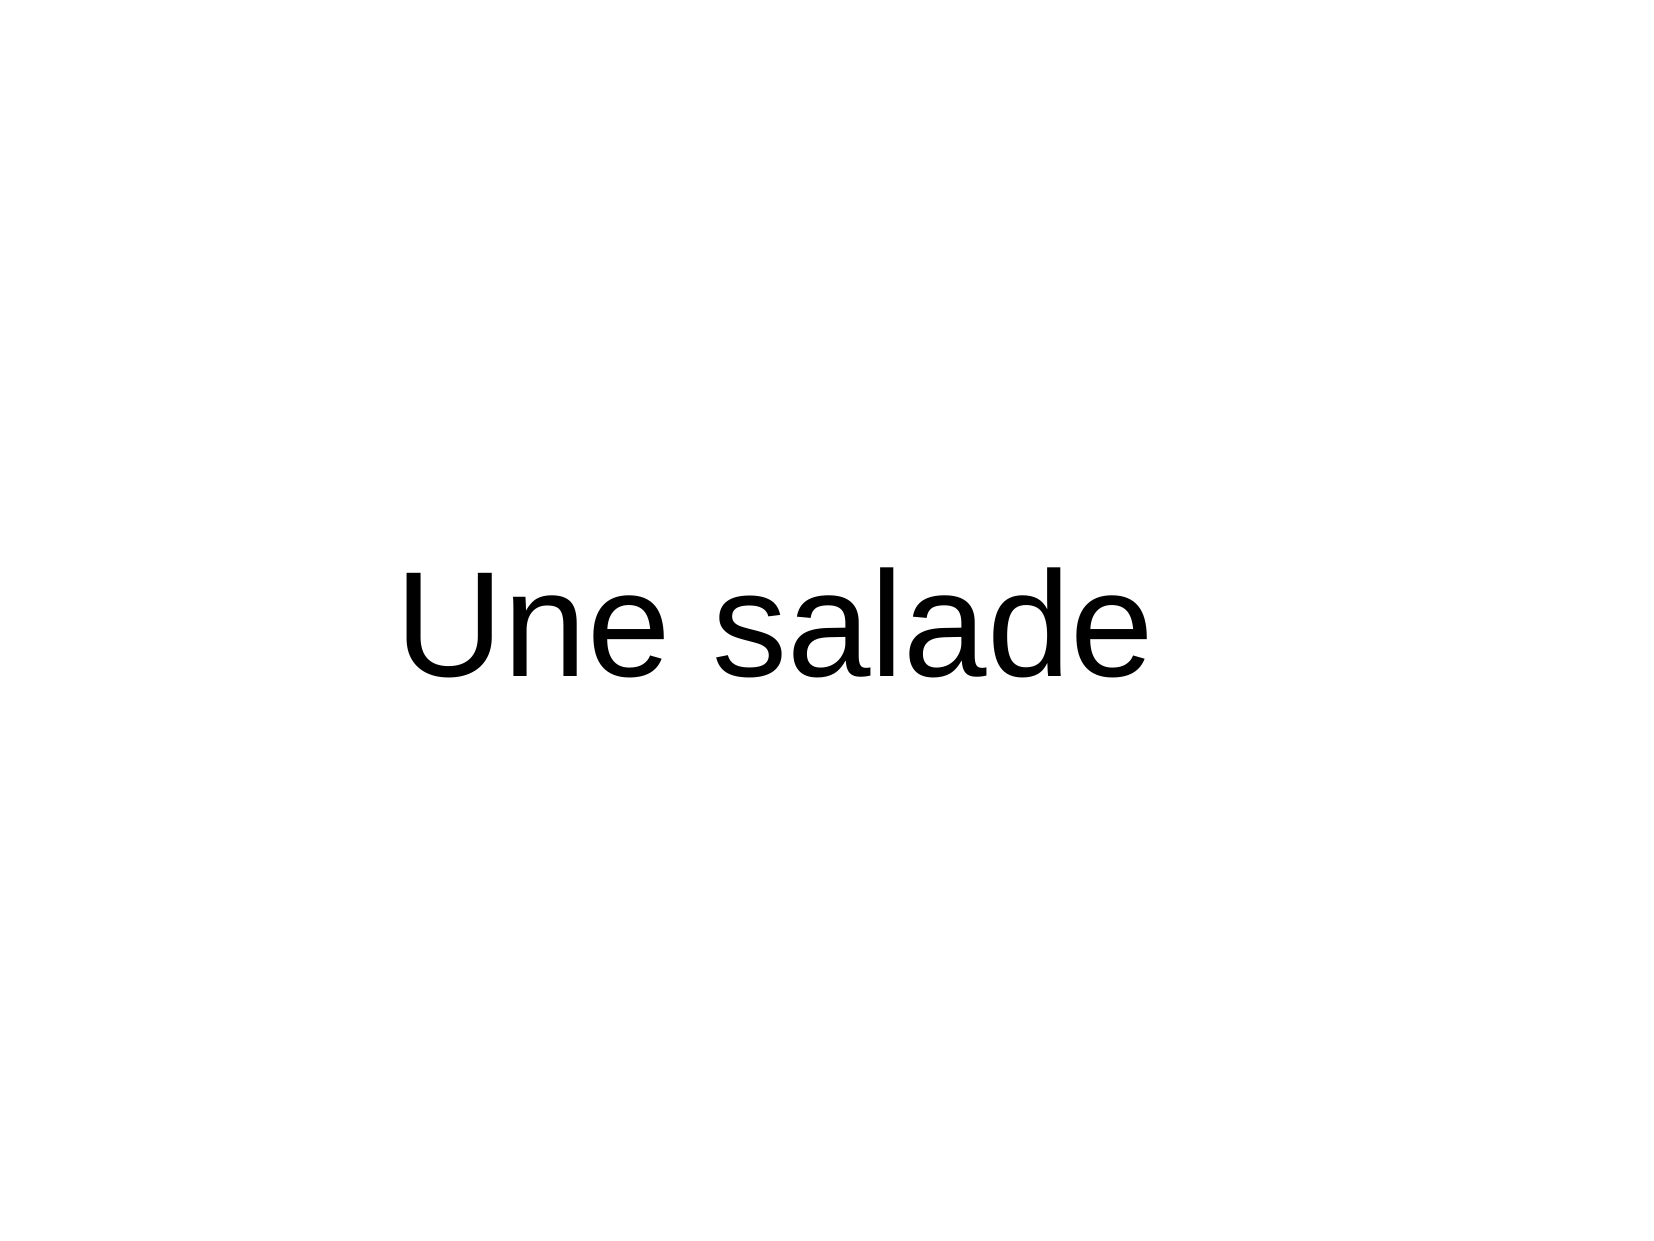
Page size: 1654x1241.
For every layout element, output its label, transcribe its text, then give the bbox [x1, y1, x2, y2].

text_box Une salade [380, 533, 1279, 717]
